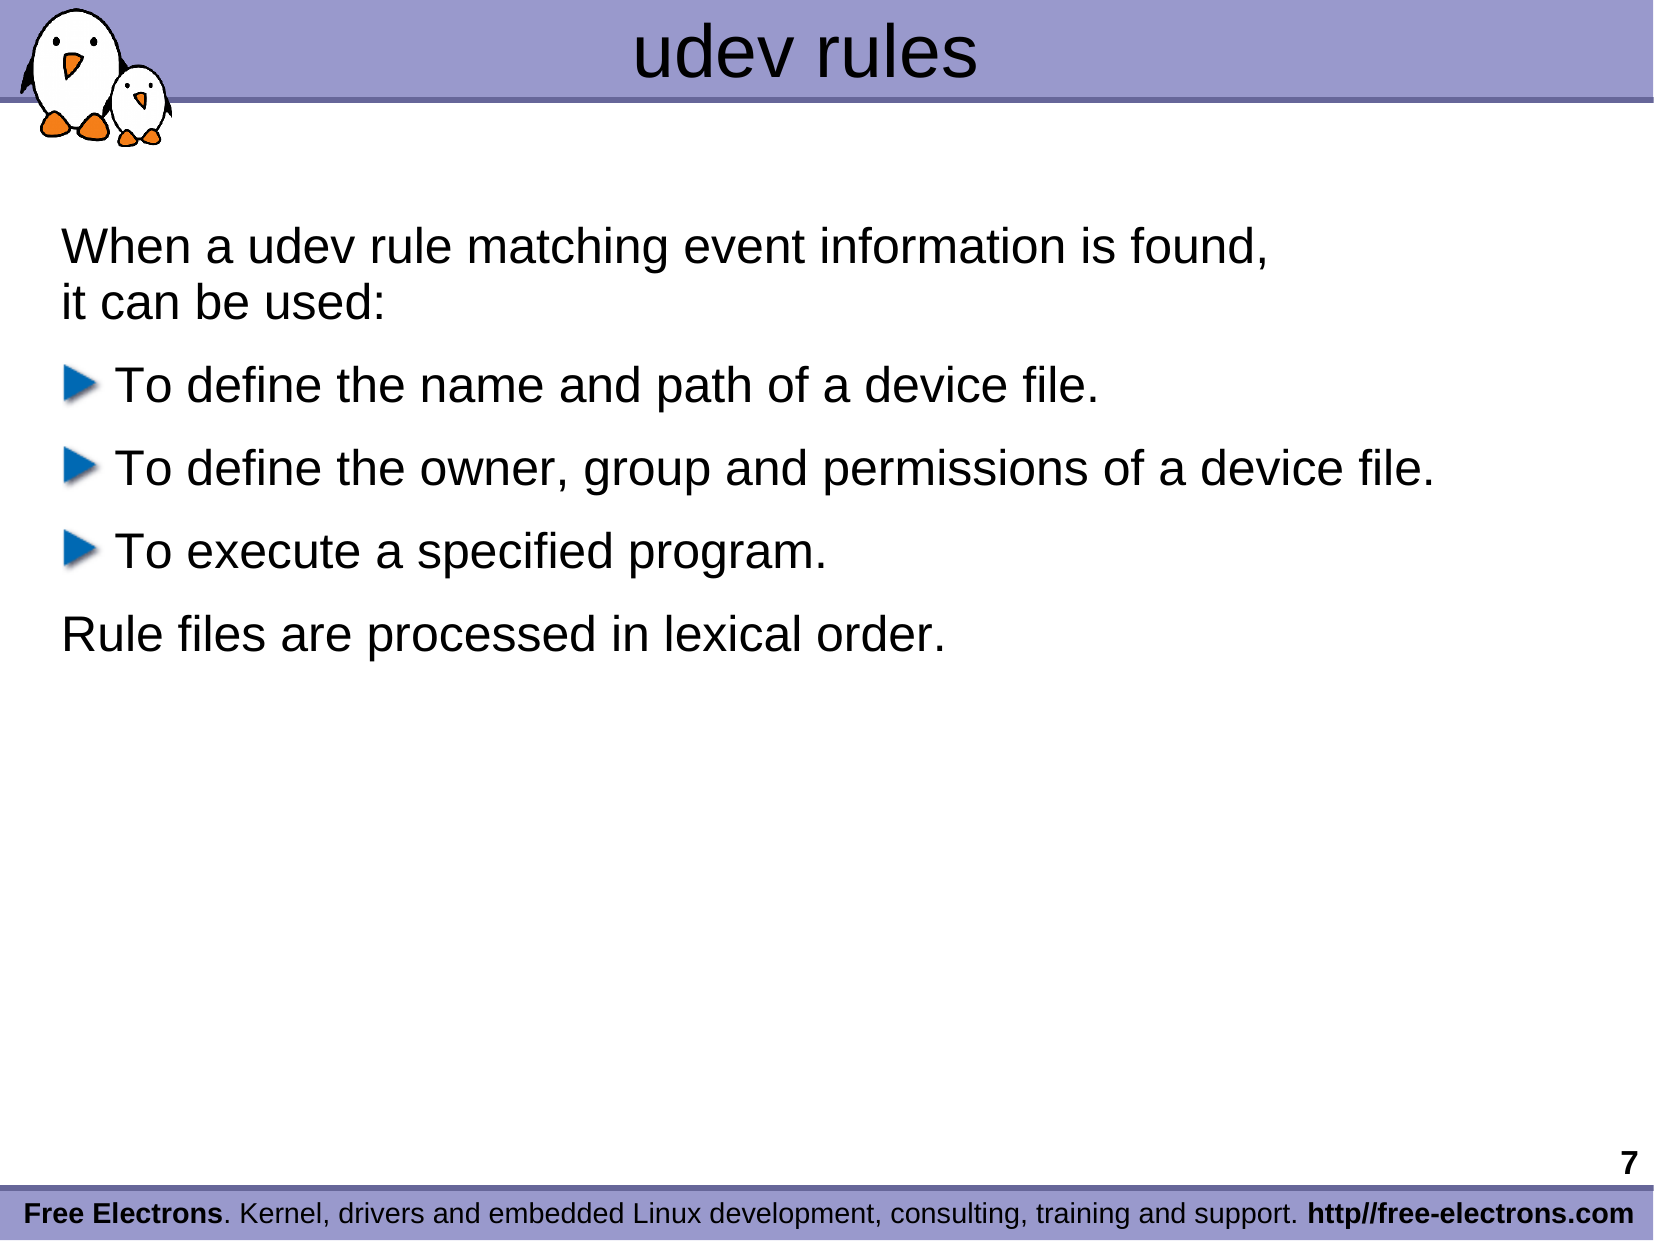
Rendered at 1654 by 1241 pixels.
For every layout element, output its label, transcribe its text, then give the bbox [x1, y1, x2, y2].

list When a udev rule matching event information is found, it can be used: To define the name and path of a device file. To define the owner, group and permissions of a device file. To execute a specified program. Rule files are processed in lexical order. [43, 218, 1604, 1069]
picture [20, 8, 172, 147]
title udev rules [60, 0, 1551, 103]
